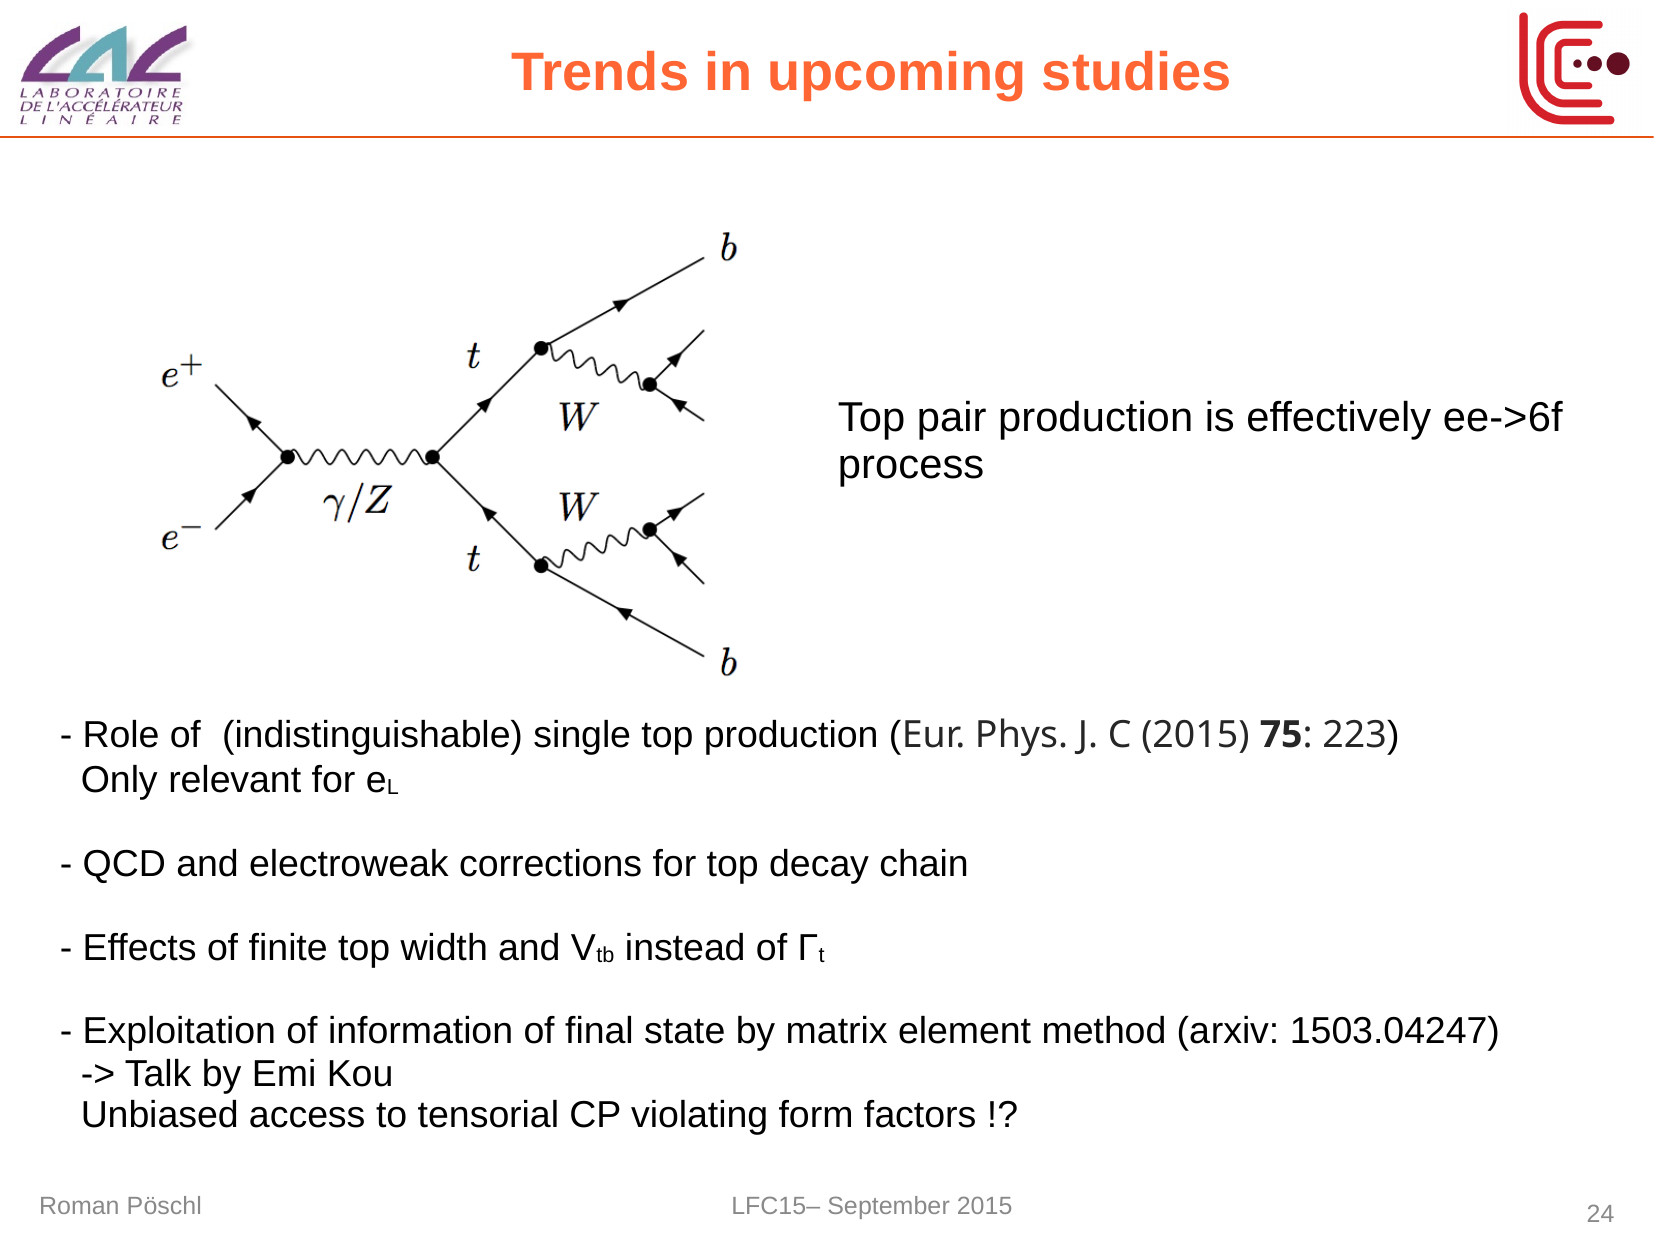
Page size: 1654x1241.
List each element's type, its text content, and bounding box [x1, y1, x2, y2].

picture [1508, 2, 1641, 135]
picture [17, 22, 199, 127]
text_box - Role of (indistinguishable) single top production (Eur. Phys. J. C (2015) 75: 223) Only relevant for eL - QCD and electroweak corrections for top decay chain - Effects of finite top width and Vtb instead of Γt - Exploitation of information of final state by matrix element method (arxiv: 1503.04247) -> Talk by Emi Kou Unbiased access to tensorial CP violating form factors !? [45, 699, 1518, 1160]
title Trends in upcoming studies [128, 29, 1617, 113]
text_box Top pair production is effectively ee->6f process [823, 386, 1589, 499]
picture [48, 162, 847, 694]
